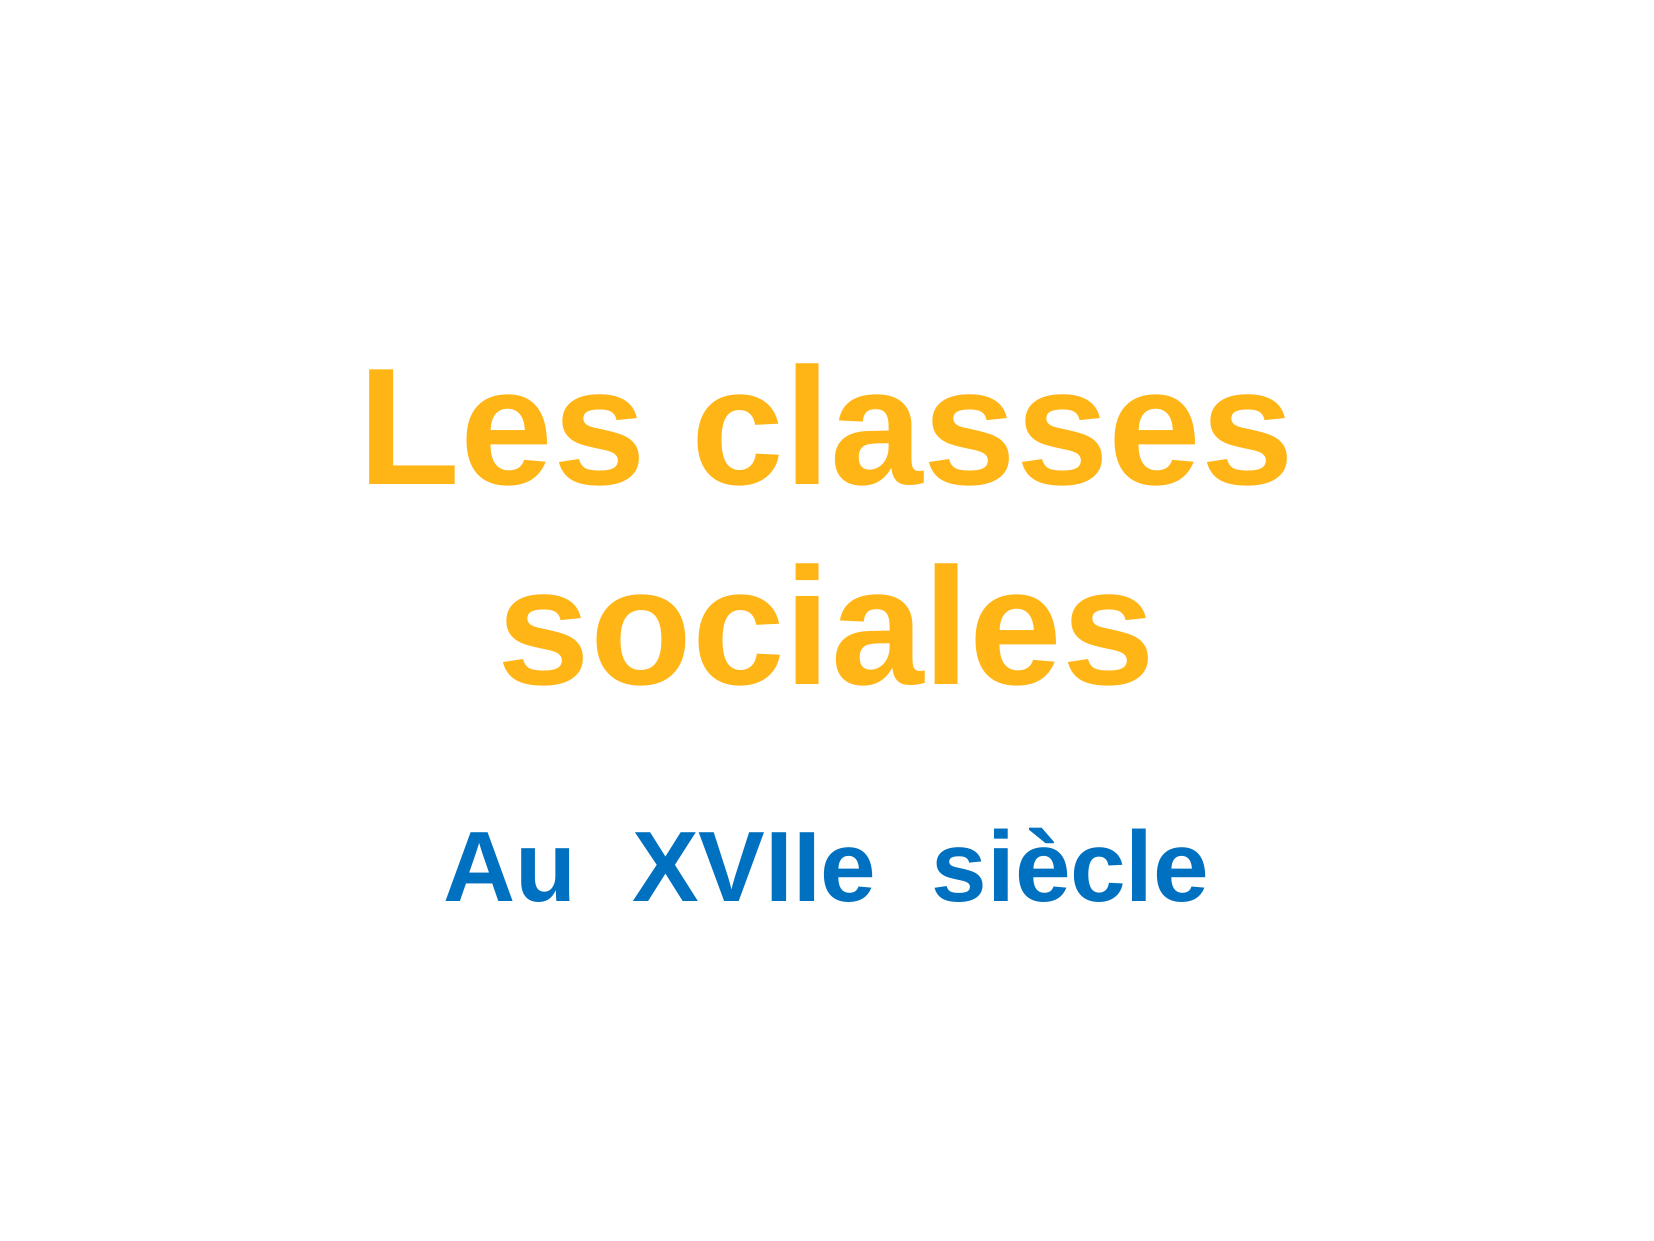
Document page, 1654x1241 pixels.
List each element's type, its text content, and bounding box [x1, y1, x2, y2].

subtitle Au XVIIe siècle [248, 800, 1406, 922]
title Les classes sociales [123, 417, 1530, 620]
